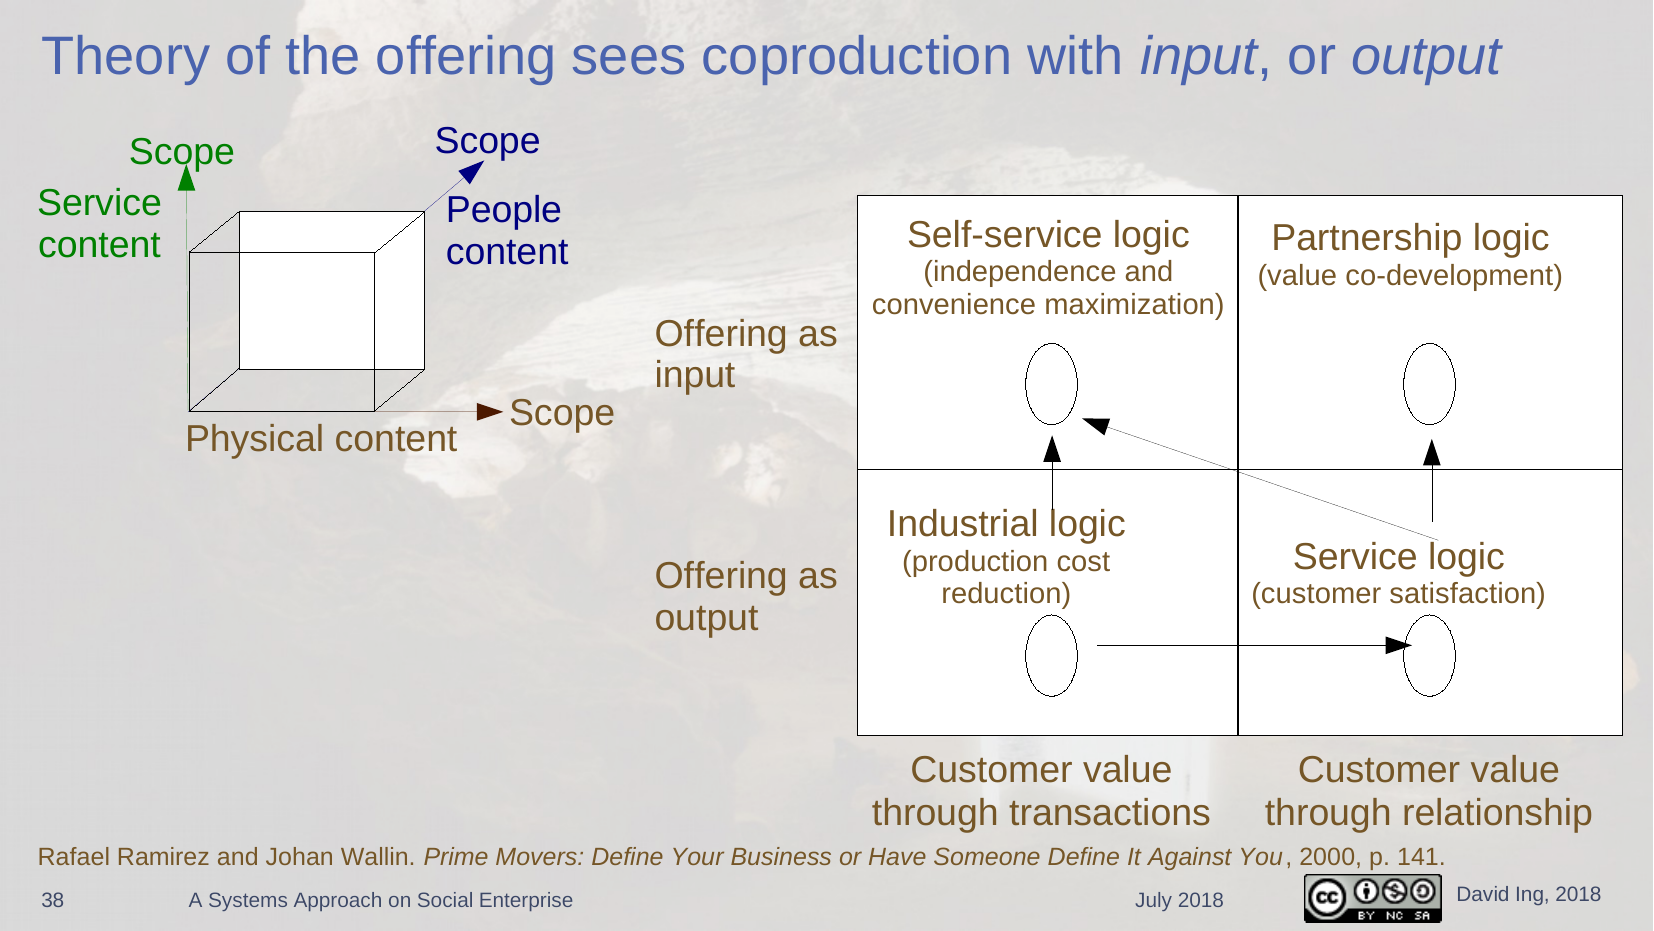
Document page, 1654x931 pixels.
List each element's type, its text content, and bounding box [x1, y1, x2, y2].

text_box People content [431, 181, 597, 280]
text_box [857, 195, 1242, 202]
title Theory of the offering sees coproduction with input, or output [41, 30, 1613, 173]
text_box Service content [22, 174, 215, 274]
text_box Customer value through relationship [1249, 730, 1619, 841]
text_box Offering as output [639, 531, 872, 646]
text_box [239, 211, 425, 370]
text_box Service logic (customer satisfaction) [1236, 507, 1608, 618]
text_box Customer value through transactions [857, 730, 1238, 841]
text_box [857, 299, 1623, 736]
table_cell Pursuits: [0, 0, 1653, 931]
text_box Self-service logic (independence and convenience maximization) [857, 202, 1243, 329]
text_box Scope [419, 112, 566, 170]
text_box Partnership logic (value co-development) [1242, 188, 1623, 299]
text_box Scope [494, 383, 640, 441]
text_box [239, 253, 374, 370]
picture [1304, 886, 1442, 923]
text_box Offering as input [639, 289, 872, 404]
text_box Scope [114, 122, 260, 180]
text_box Rafael Ramirez and Johan Wallin. Prime Movers: Define Your Business or Have Someone Define It Against You, 2000, p. 141. [37, 842, 1501, 886]
text_box Physical content [170, 409, 496, 467]
text_box Industrial logic (production cost reduction) [872, 495, 1243, 618]
